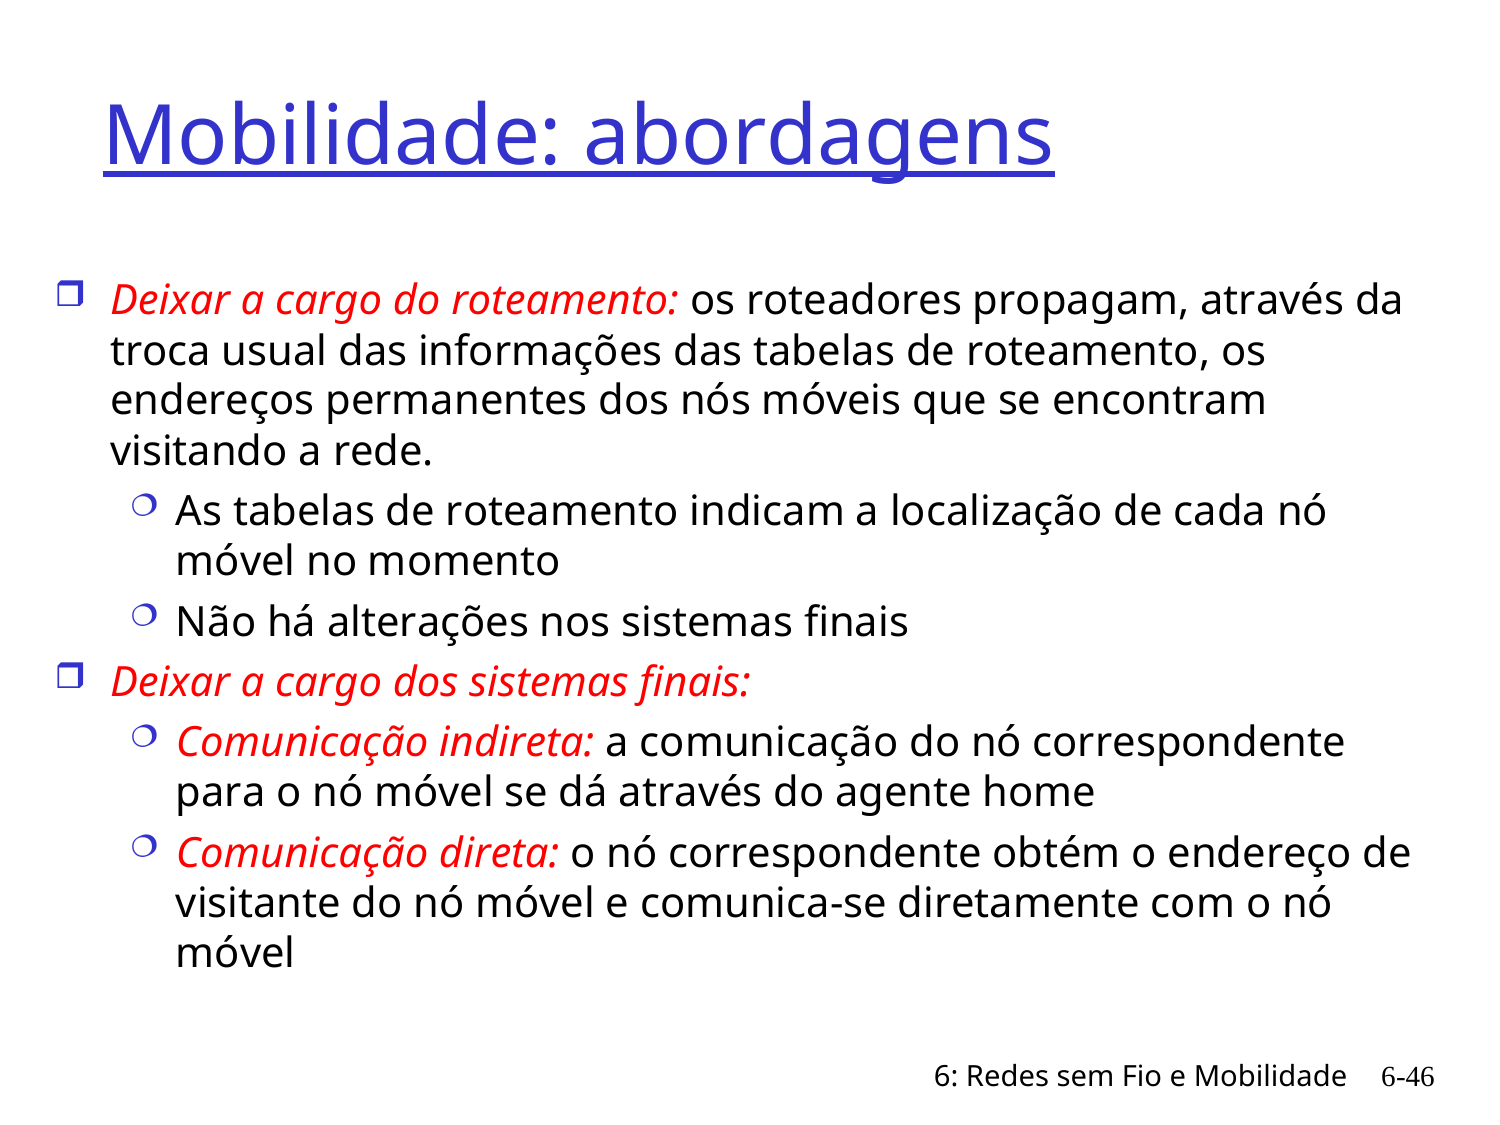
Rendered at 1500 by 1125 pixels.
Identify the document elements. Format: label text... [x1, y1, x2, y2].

text_box 6-<number> [1339, 1050, 1451, 1125]
text_box 6: Redes sem Fio e Mobilidade [728, 1050, 1339, 1125]
text_box Mobilidade: abordagens [87, 37, 1363, 225]
text_box Deixar a cargo do roteamento: os roteadores propagam, através da troca usual das informações das tabelas de roteamento, os endereços permanentes dos nós móveis que se encontram visitando a rede. As tabelas de roteamento indicam a localização de cada nó móvel no momento Não há alterações nos sistemas finais Deixar a cargo dos sistemas finais: Comunicação indireta: a comunicação do nó correspondente para o nó móvel se dá através do agente home Comunicação direta: o nó correspondente obtém o endereço de visitante do nó móvel e comunica-se diretamente com o nó móvel [39, 265, 1446, 1026]
